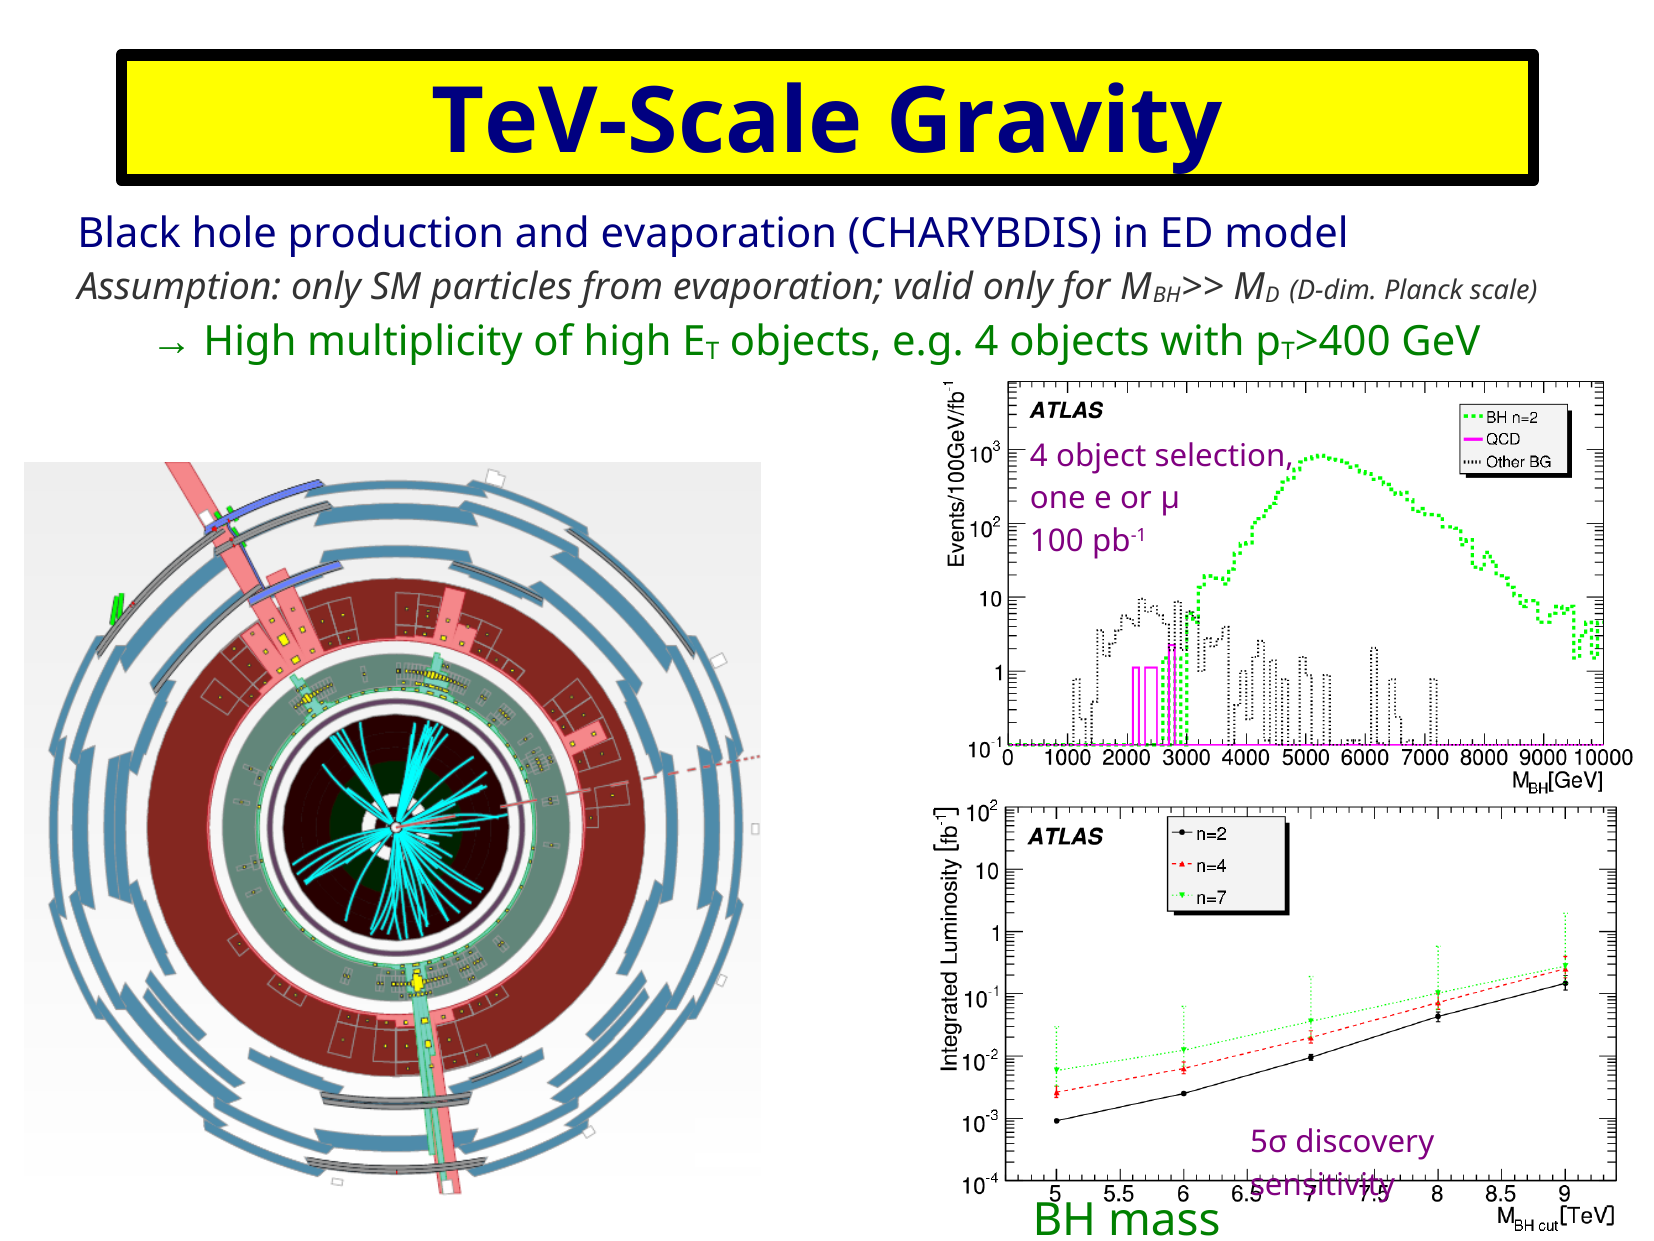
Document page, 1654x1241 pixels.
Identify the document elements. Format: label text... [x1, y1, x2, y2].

picture [1287, 1180, 1296, 1186]
text_box BH mass threshold [1032, 1186, 1438, 1241]
picture [917, 380, 1654, 1241]
picture [24, 462, 761, 1197]
title TeV-Scale Gravity [121, 63, 1534, 172]
text_box 4 object selection, one e or μ 100 pb-1 [1030, 432, 1303, 543]
text_box Black hole production and evaporation (CHARYBDIS) in ED model Assumption: only SM particles from evaporation; valid only for MBH>> MD (D-dim. Planck scale) → High multiplicity of high ET objects, e.g. 4 objects with pT>400 GeV [62, 194, 1621, 376]
picture [1269, 1180, 1277, 1185]
text_box 5σ discovery sensitivity [1250, 1119, 1581, 1156]
